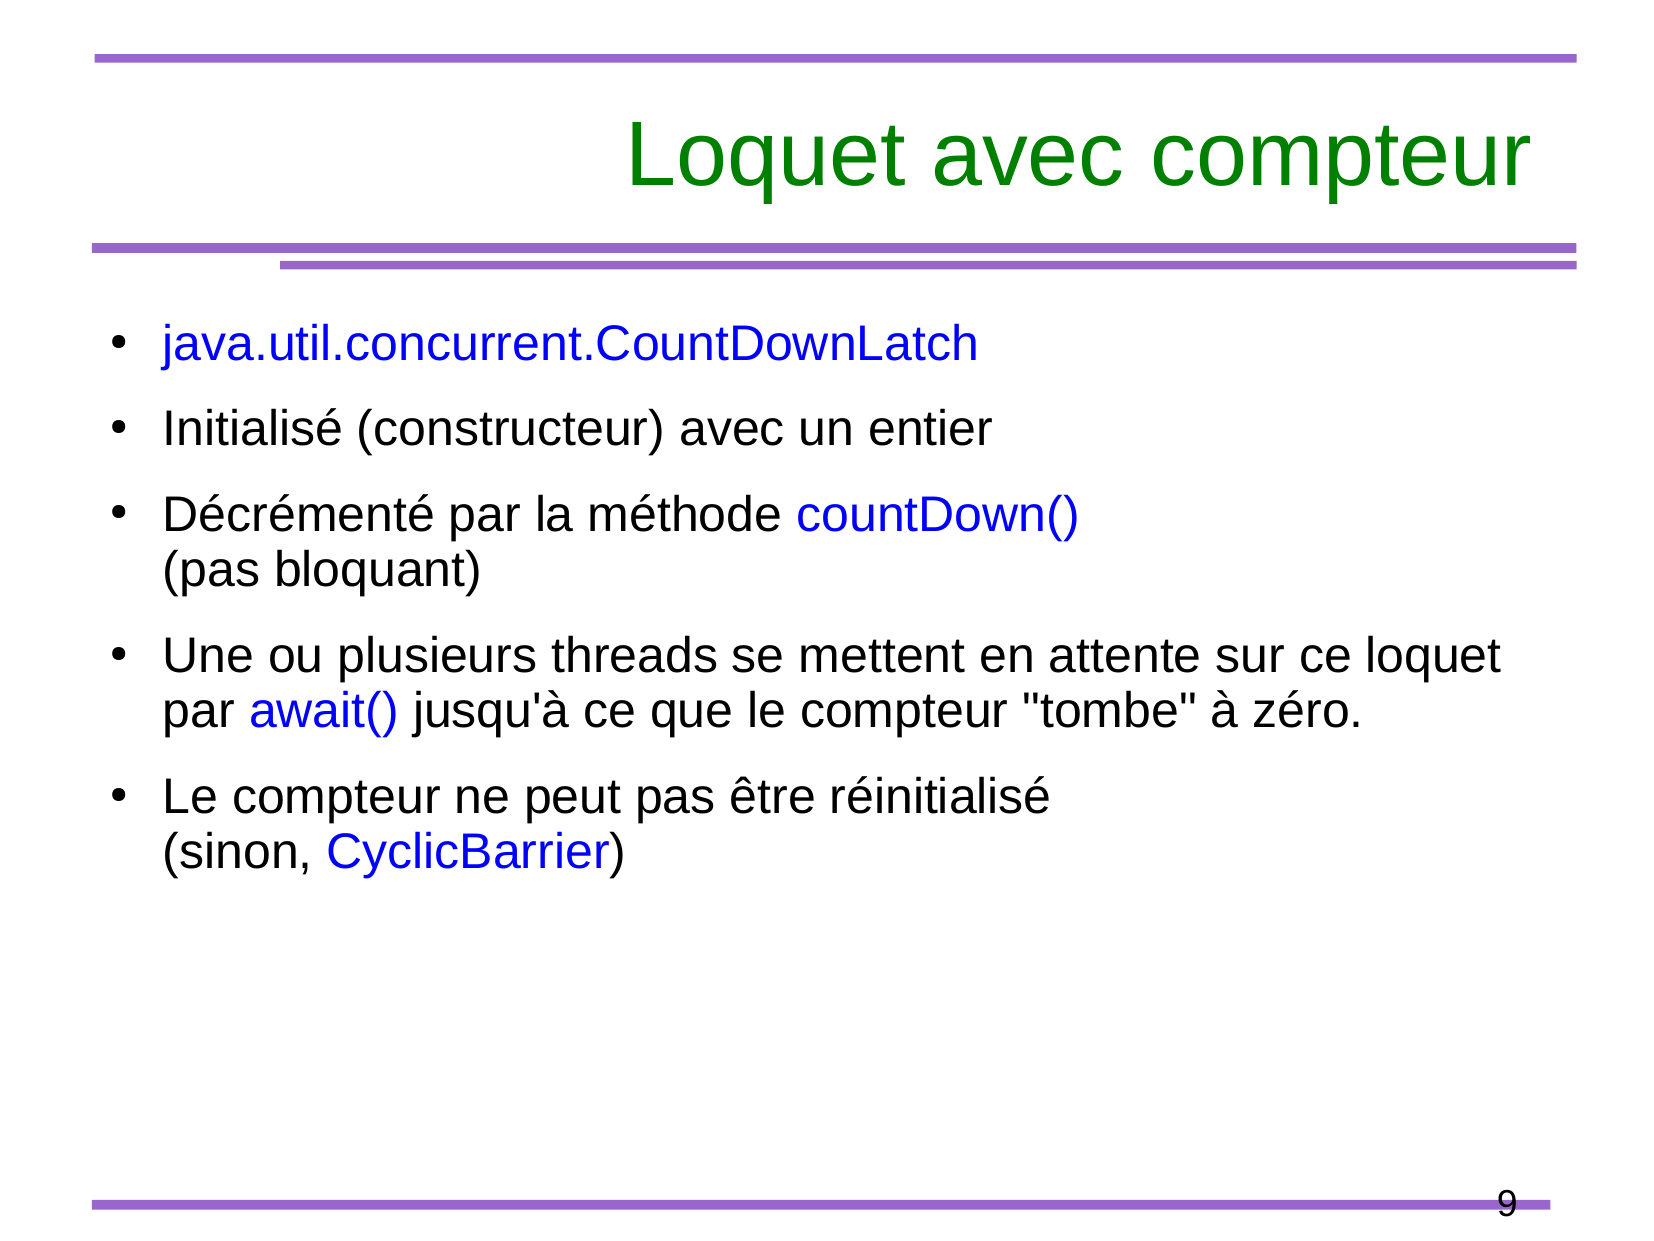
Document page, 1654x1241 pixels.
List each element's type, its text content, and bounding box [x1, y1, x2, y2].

title Loquet avec compteur [121, 49, 1534, 257]
list java.util.concurrent.CountDownLatch Initialisé (constructeur) avec un entier Décrémenté par la méthode countDown() (pas bloquant) Une ou plusieurs threads se mettent en attente sur ce loquet par await() jusqu'à ce que le compteur "tombe" à zéro. Le compteur ne peut pas être réinitialisé (sinon, CyclicBarrier) [92, 315, 1563, 1163]
